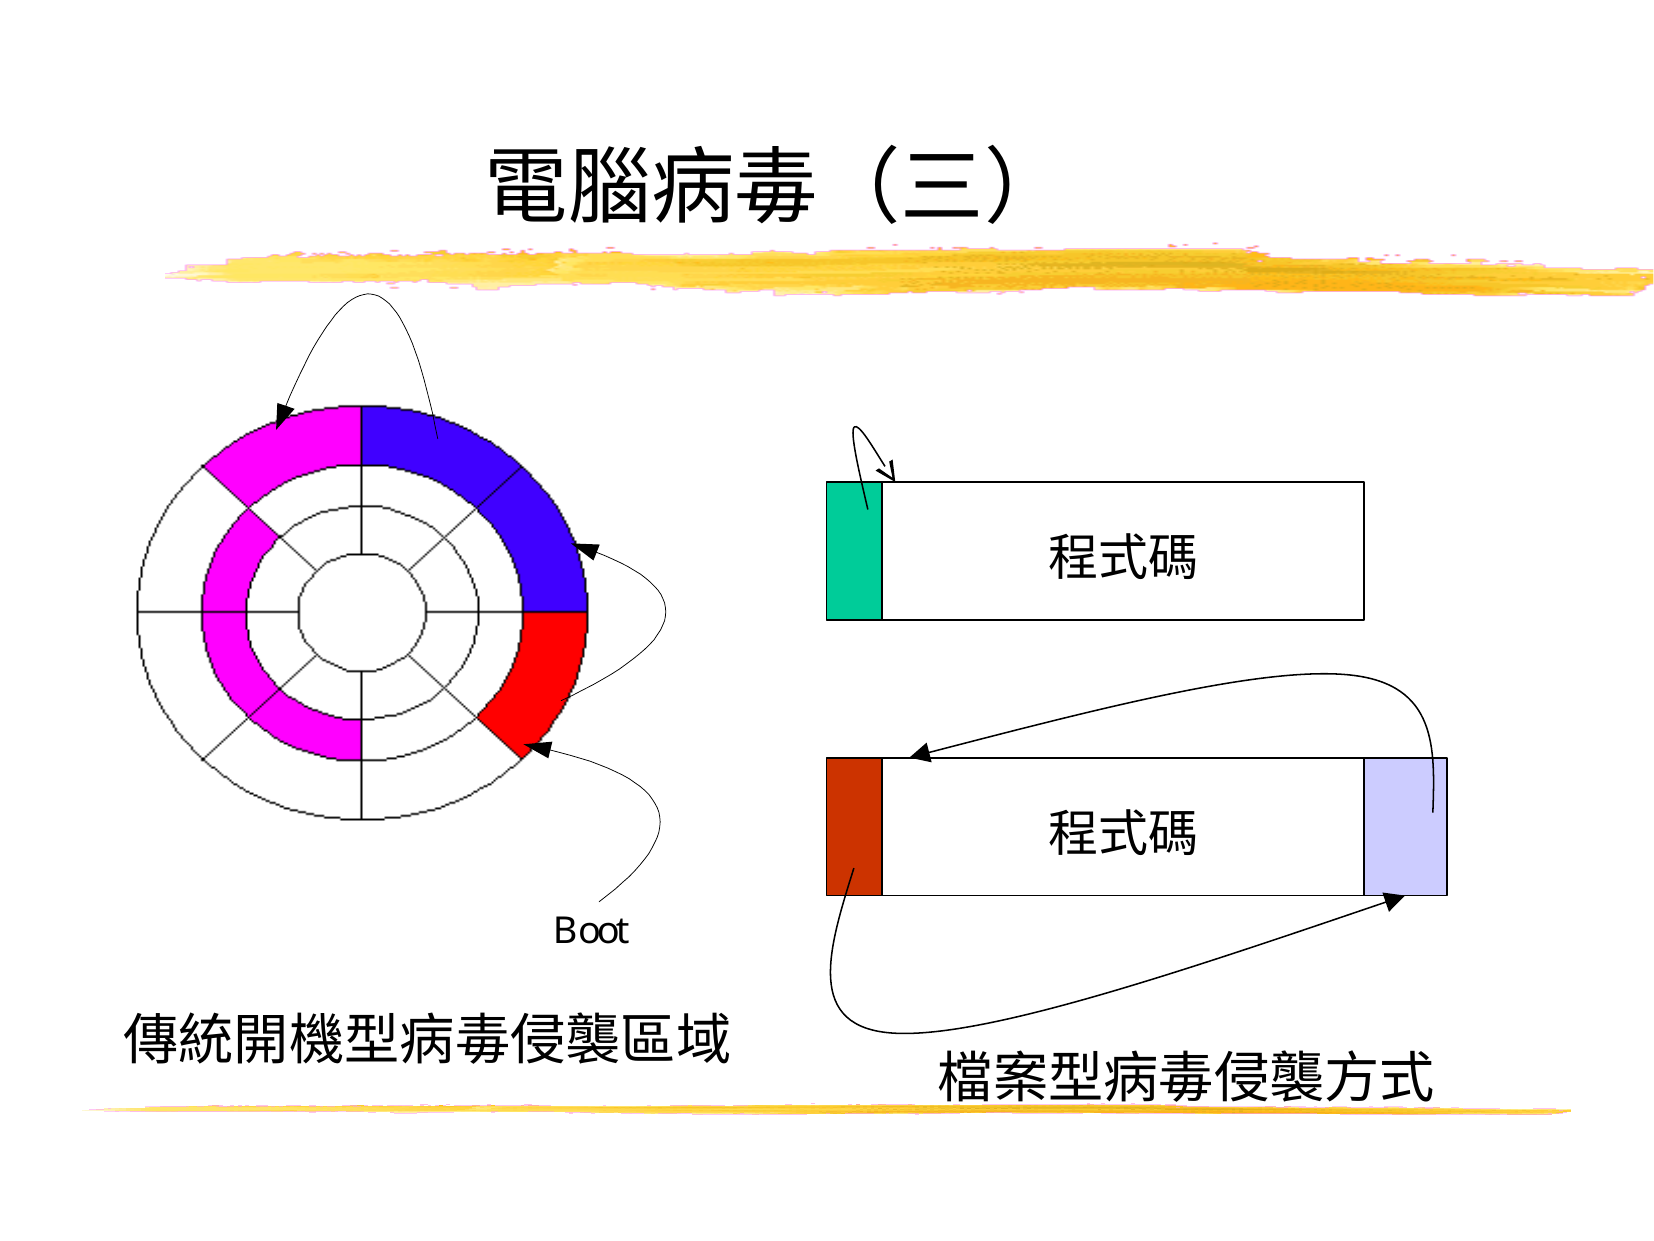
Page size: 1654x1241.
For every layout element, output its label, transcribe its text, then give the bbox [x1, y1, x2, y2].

text_box 程式碼 [881, 757, 1364, 896]
text_box [1364, 757, 1447, 896]
chart [132, 266, 734, 967]
text_box 檔案型病毒侵襲方式 [923, 1019, 1453, 1103]
picture [82, 1102, 1571, 1117]
picture [165, 237, 1654, 308]
title 電腦病毒（三） [73, 41, 1479, 249]
text_box [826, 757, 881, 896]
text_box 傳統開機型病毒侵襲區域 [108, 981, 747, 1064]
text_box 程式碼 [881, 482, 1365, 621]
